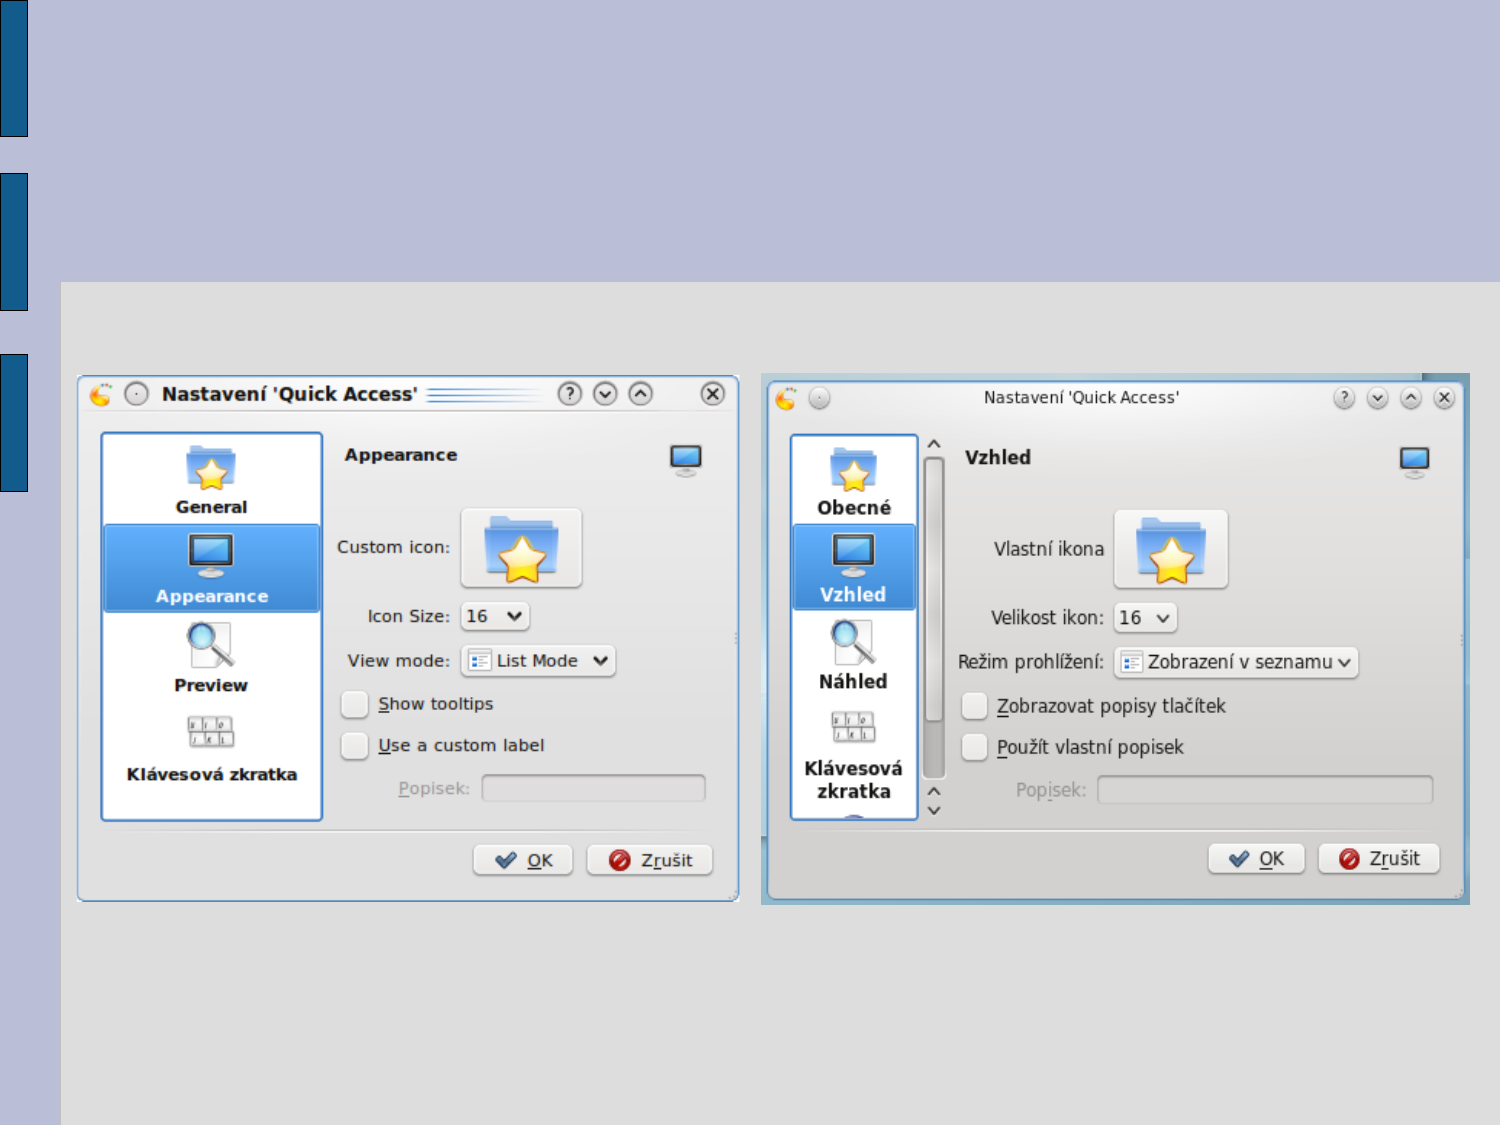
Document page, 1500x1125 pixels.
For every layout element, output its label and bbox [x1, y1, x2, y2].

picture [76, 375, 740, 902]
picture [761, 373, 1470, 905]
